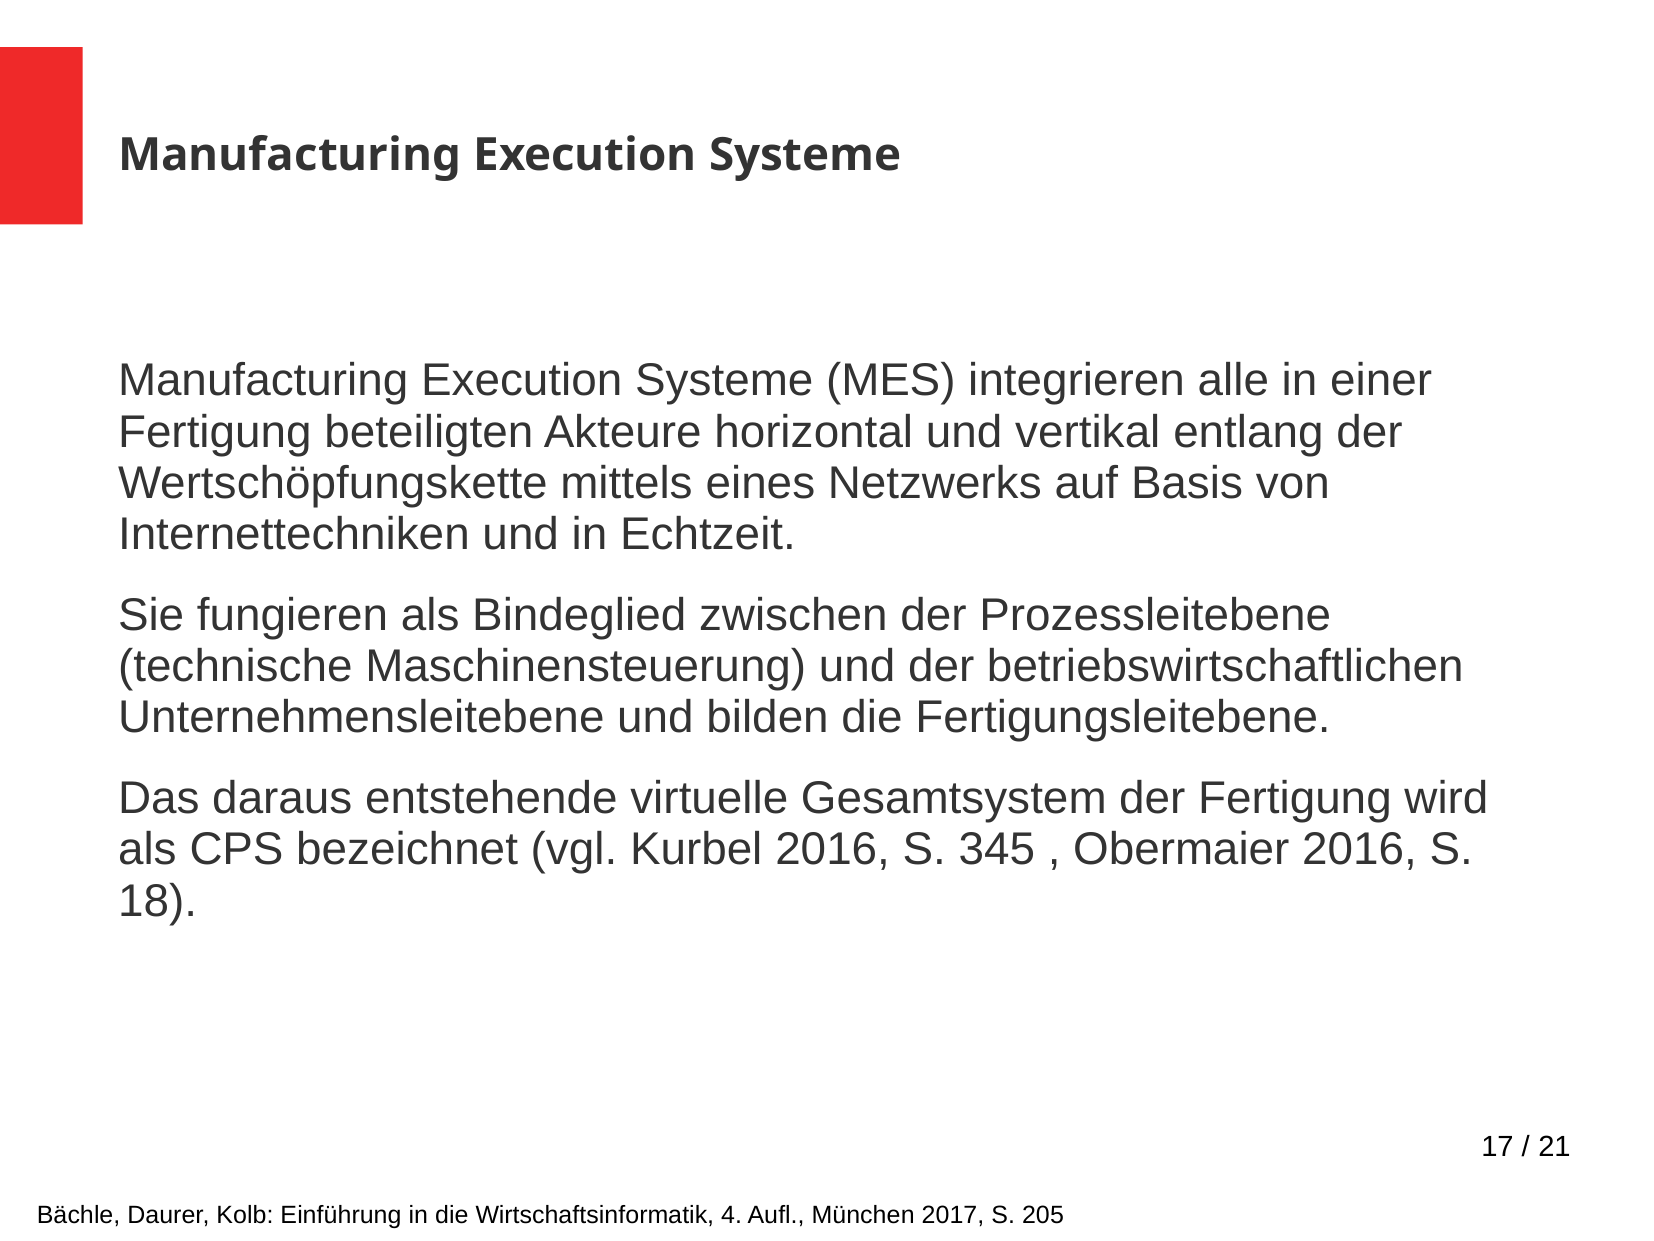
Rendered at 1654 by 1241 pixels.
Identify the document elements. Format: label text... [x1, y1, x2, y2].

title Manufacturing Execution Systeme [118, 49, 1571, 257]
list Manufacturing Execution Systeme (MES) integrieren alle in einer Fertigung beteiligten Akteure horizontal und vertikal entlang der Wertschöpfungskette mittels eines Netzwerks auf Basis von Internettechniken und in Echtzeit. Sie fungieren als Bindeglied zwischen der Prozessleitebene (technische Maschinensteuerung) und der betriebswirtschaftlichen Unternehmensleitebene und bilden die Fertigungsleitebene. Das daraus entstehende virtuelle Gesamtsystem der Fertigung wird als CPS bezeichnet (vgl. Kurbel 2016, S. 345 , Obermaier 2016, S. 18). [118, 354, 1536, 1074]
text_box Bächle, Daurer, Kolb: Einführung in die Wirtschaftsinformatik, 4. Aufl., München 2017, S. 205 [22, 1193, 1084, 1237]
